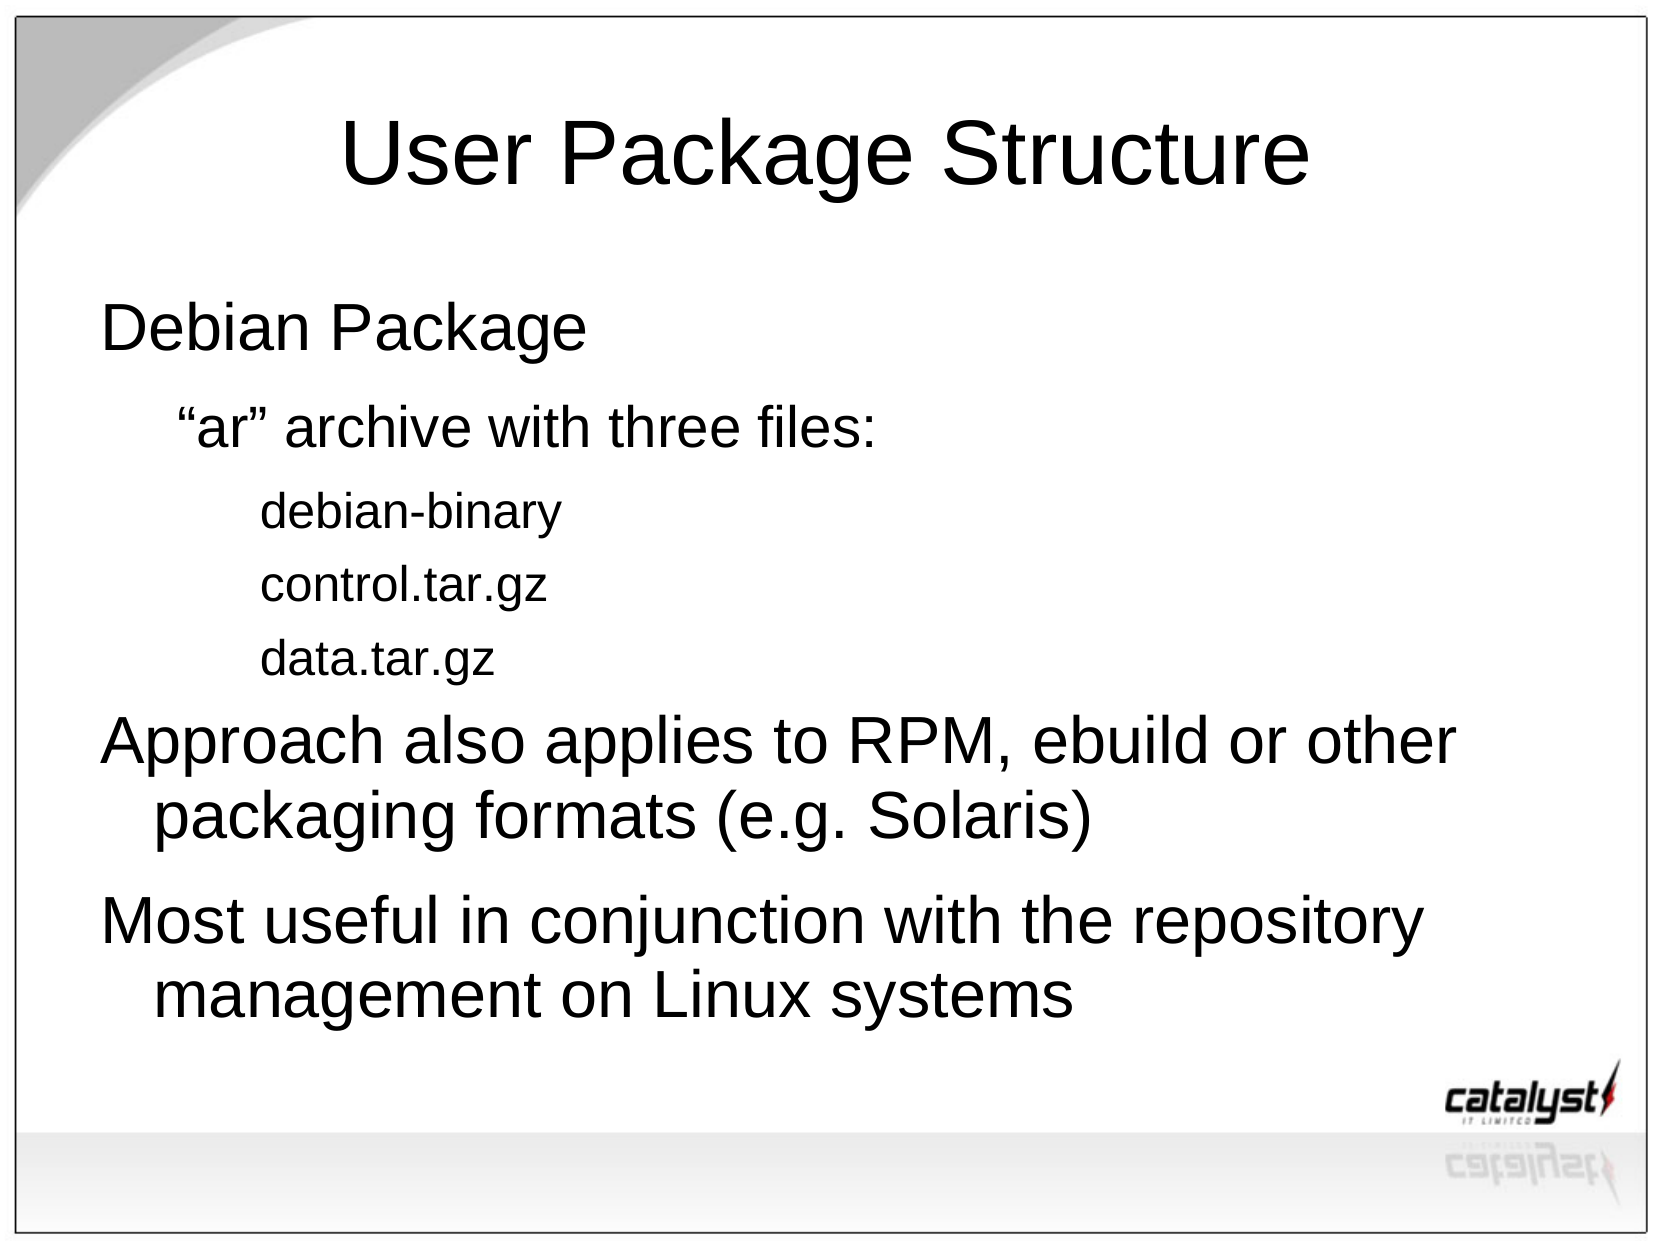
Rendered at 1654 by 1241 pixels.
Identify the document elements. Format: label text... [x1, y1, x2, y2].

title User Package Structure [82, 56, 1571, 250]
picture [4, 5, 1654, 1241]
list Debian Package “ar” archive with three files: debian-binary control.tar.gz data.tar.gz Approach also applies to RPM, ebuild or other packaging formats (e.g. Solaris) Most useful in conjunction with the repository management on Linux systems [82, 290, 1571, 1094]
